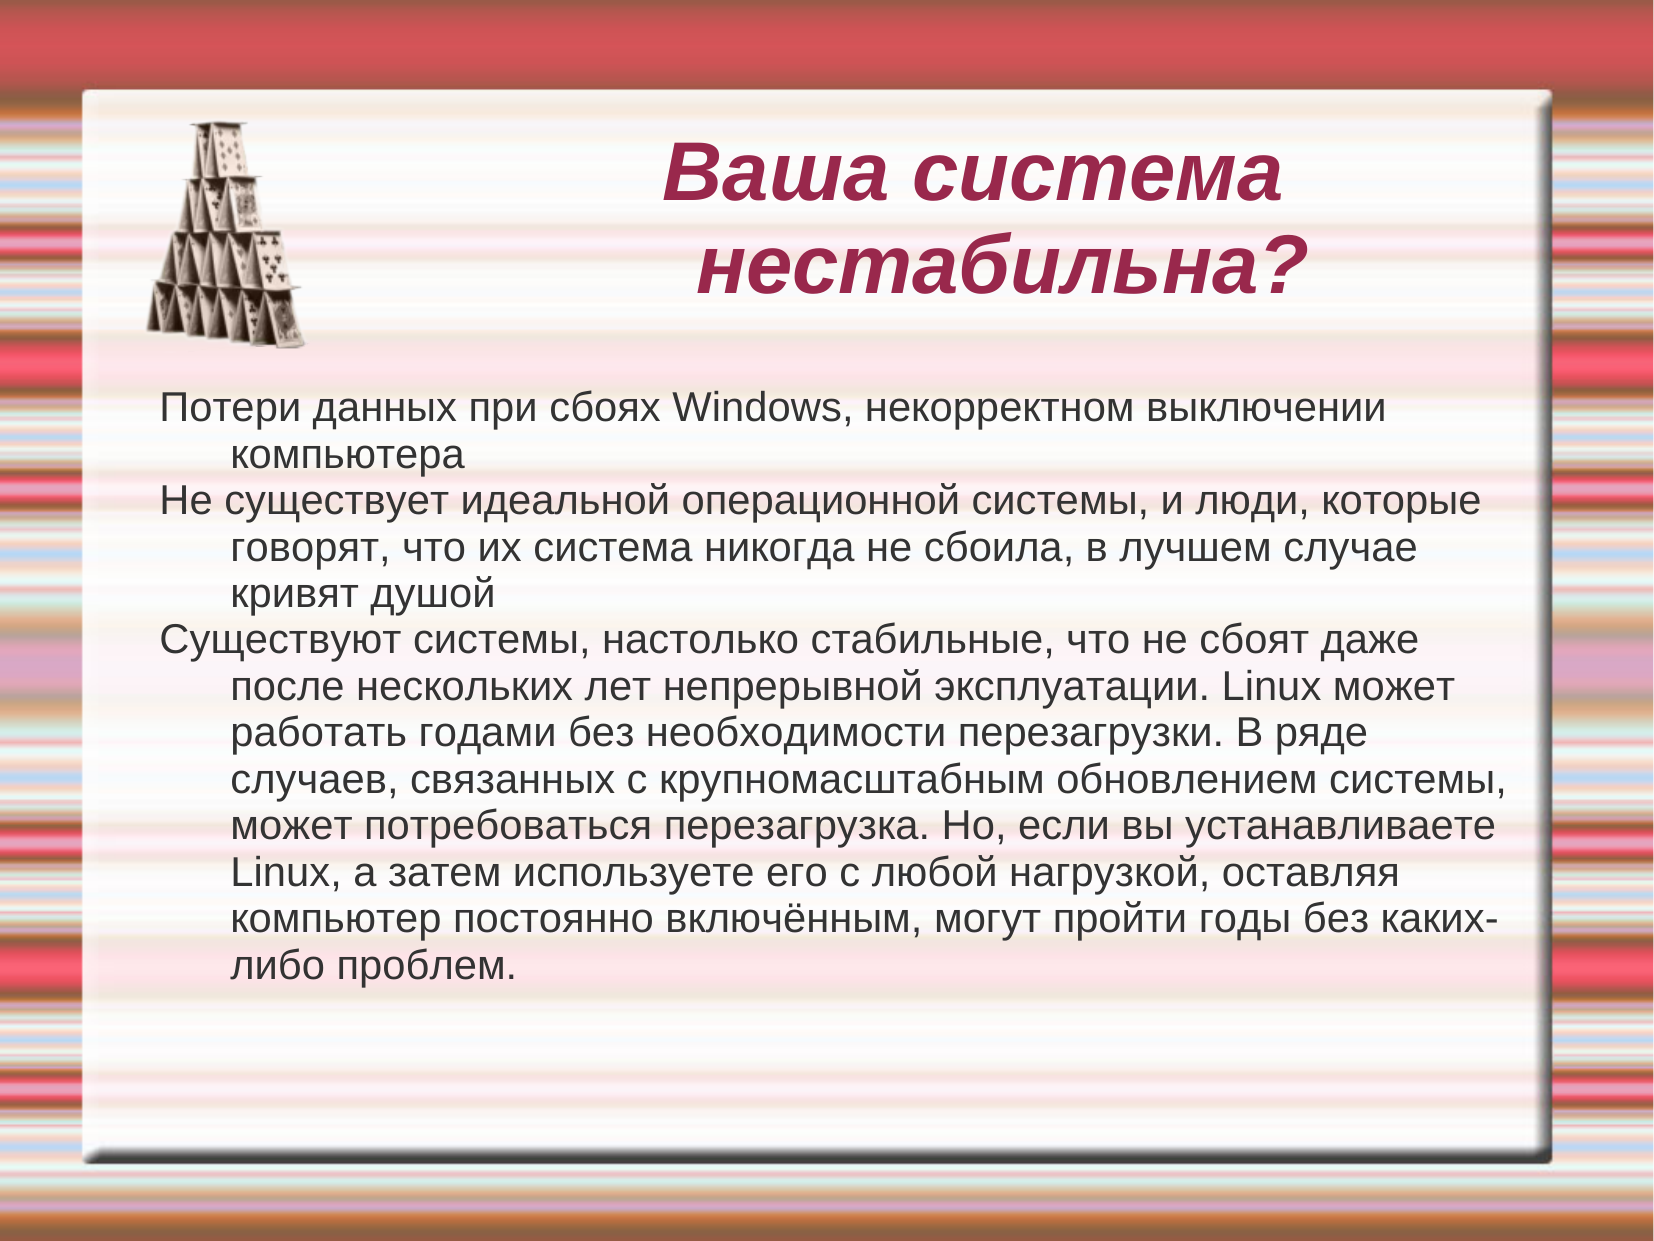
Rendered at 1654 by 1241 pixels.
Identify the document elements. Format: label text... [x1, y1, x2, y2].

picture [0, 0, 1654, 1241]
title Ваша система нестабильна? [413, 111, 1534, 326]
list Потери данных при сбоях Windows, некорректном выключении компьютера Не существует идеальной операционной системы, и люди, которые говорят, что их система никогда не сбоила, в лучшем случае кривят душой Существуют системы, настолько стабильные, что не сбоят даже после нескольких лет непрерывной эксплуатации. Linux может работать годами без необходимости перезагрузки. В ряде случаев, связанных с крупномасштабным обновлением системы, может потребоваться перезагрузка. Но, если вы устанавливаете Linux, а затем используете его с любой нагрузкой, оставляя компьютер постоянно включённым, могут пройти годы без каких-либо проблем. [147, 383, 1517, 1061]
